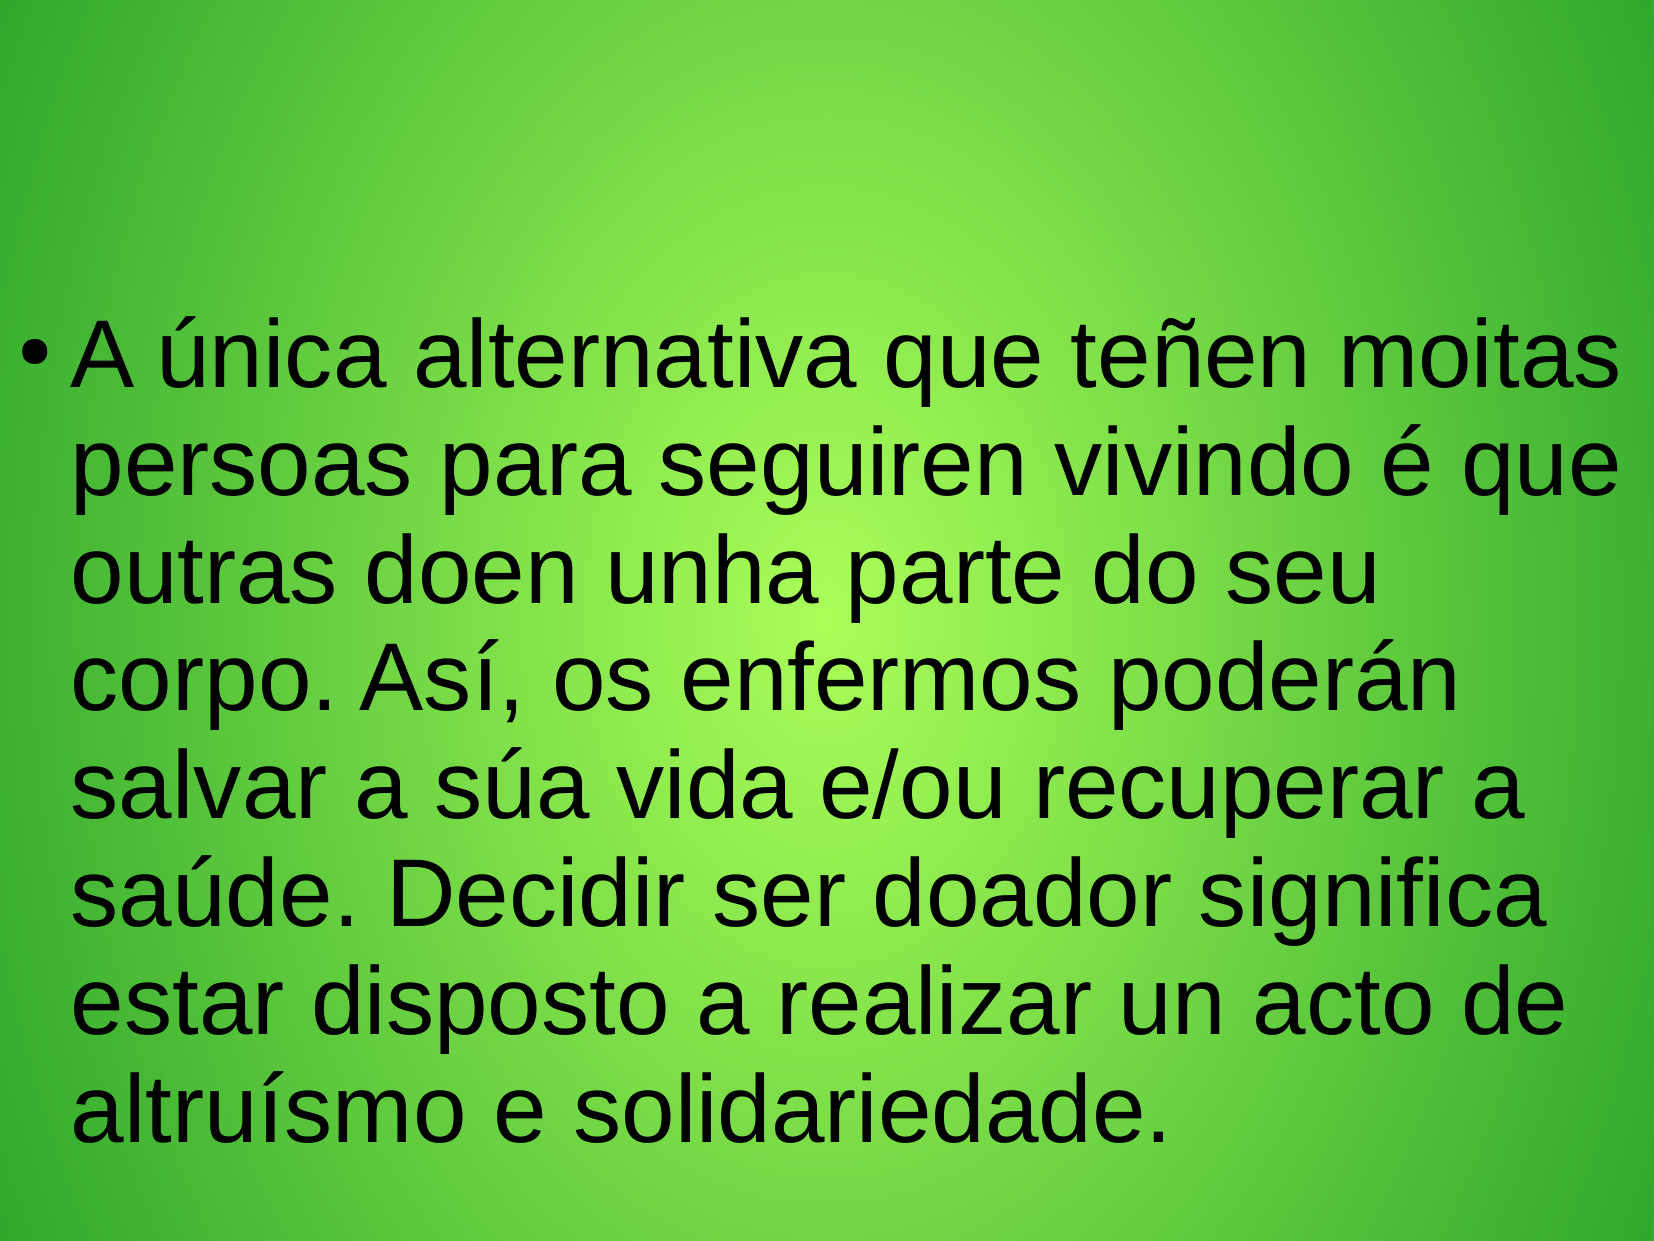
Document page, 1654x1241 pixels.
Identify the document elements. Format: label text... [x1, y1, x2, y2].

list A única alternativa que teñen moitas persoas para seguiren vivindo é que outras doen unha parte do seu corpo. Así, os enfermos poderán salvar a súa vida e/ou recuperar a saúde. Decidir ser doador significa estar disposto a realizar un acto de altruísmo e solidariedade. [0, 0, 1654, 1241]
